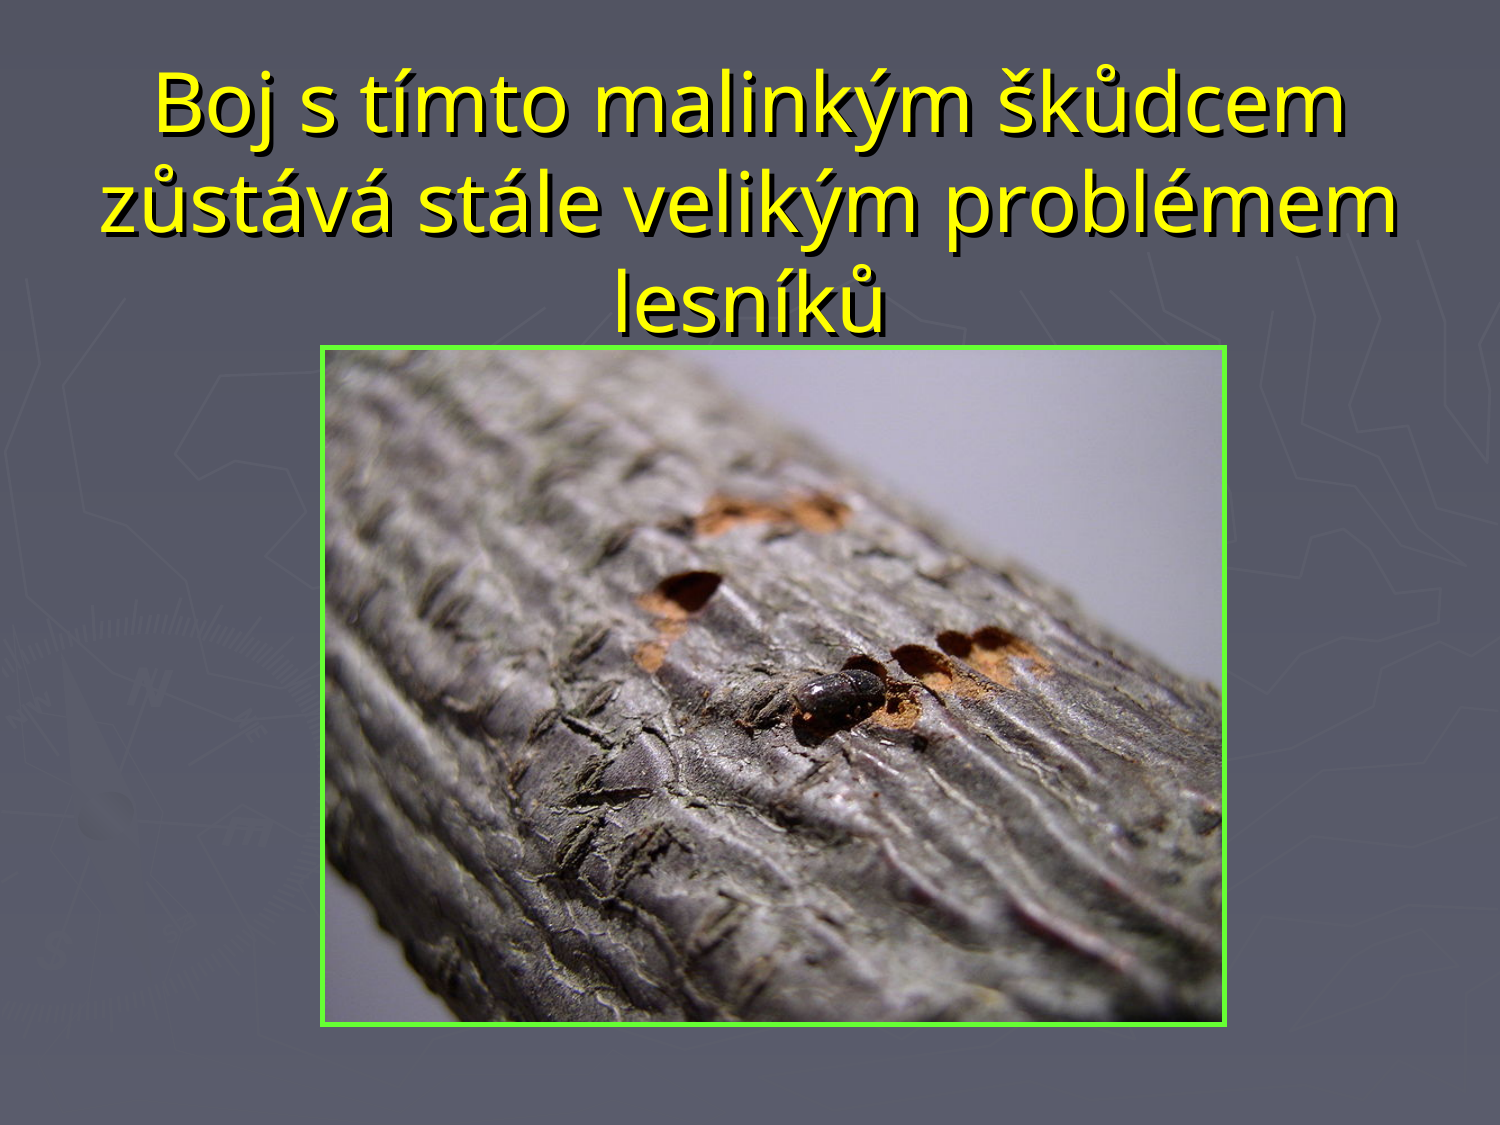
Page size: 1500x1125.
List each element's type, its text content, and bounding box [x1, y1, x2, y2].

title Boj s tímto malinkým škůdcem zůstává stále velikým problémem lesníků [49, 37, 1451, 362]
picture [324, 350, 1223, 1023]
